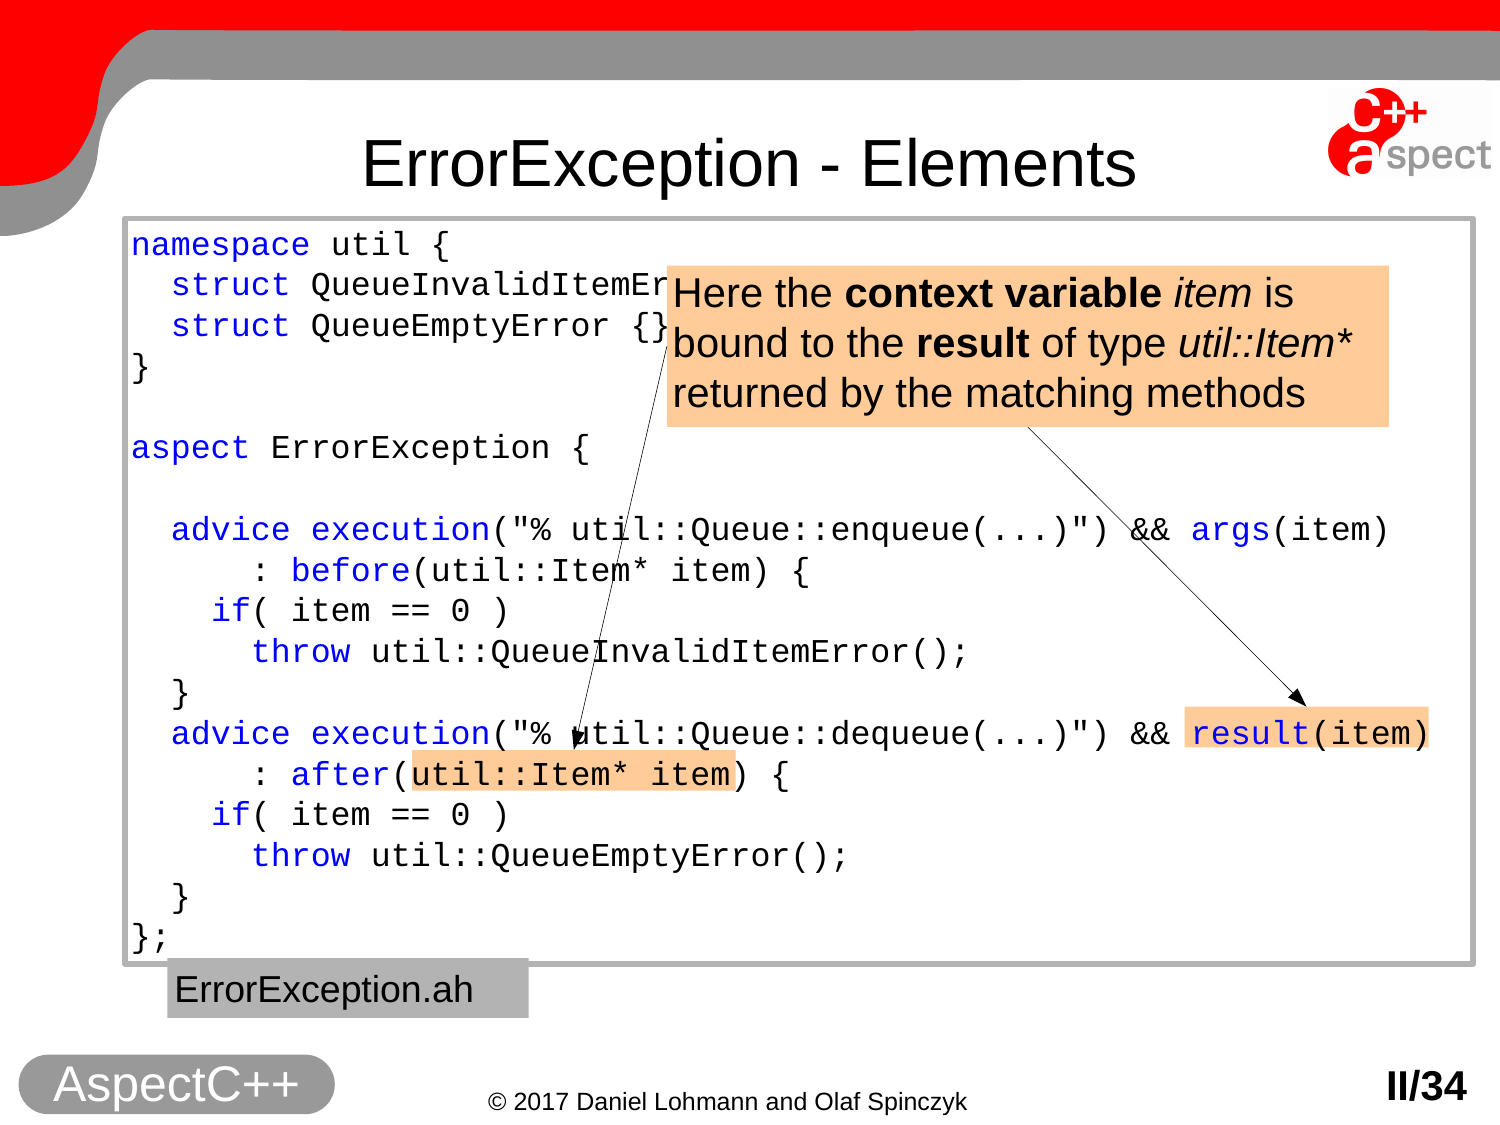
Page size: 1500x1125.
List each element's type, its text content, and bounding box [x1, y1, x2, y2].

text_box namespace util { struct QueueInvalidItemError {}; struct QueueEmptyError {}; } aspect ErrorException { advice execution("% util::Queue::enqueue(...)") && args(item) : before(util::Item* item) { if( item == 0 ) throw util::QueueInvalidItemError(); } advice execution("% util::Queue::dequeue(...)") && result(item) : after(util::Item* item) { if( item == 0 ) throw util::QueueEmptyError(); } }; [125, 218, 1474, 961]
text_box ErrorException.ah [167, 958, 529, 1015]
text_box Here the context variable item is bound to the result of type util::Item* returned by the matching methods [666, 265, 1389, 427]
title ErrorException - Elements [112, 98, 1388, 223]
